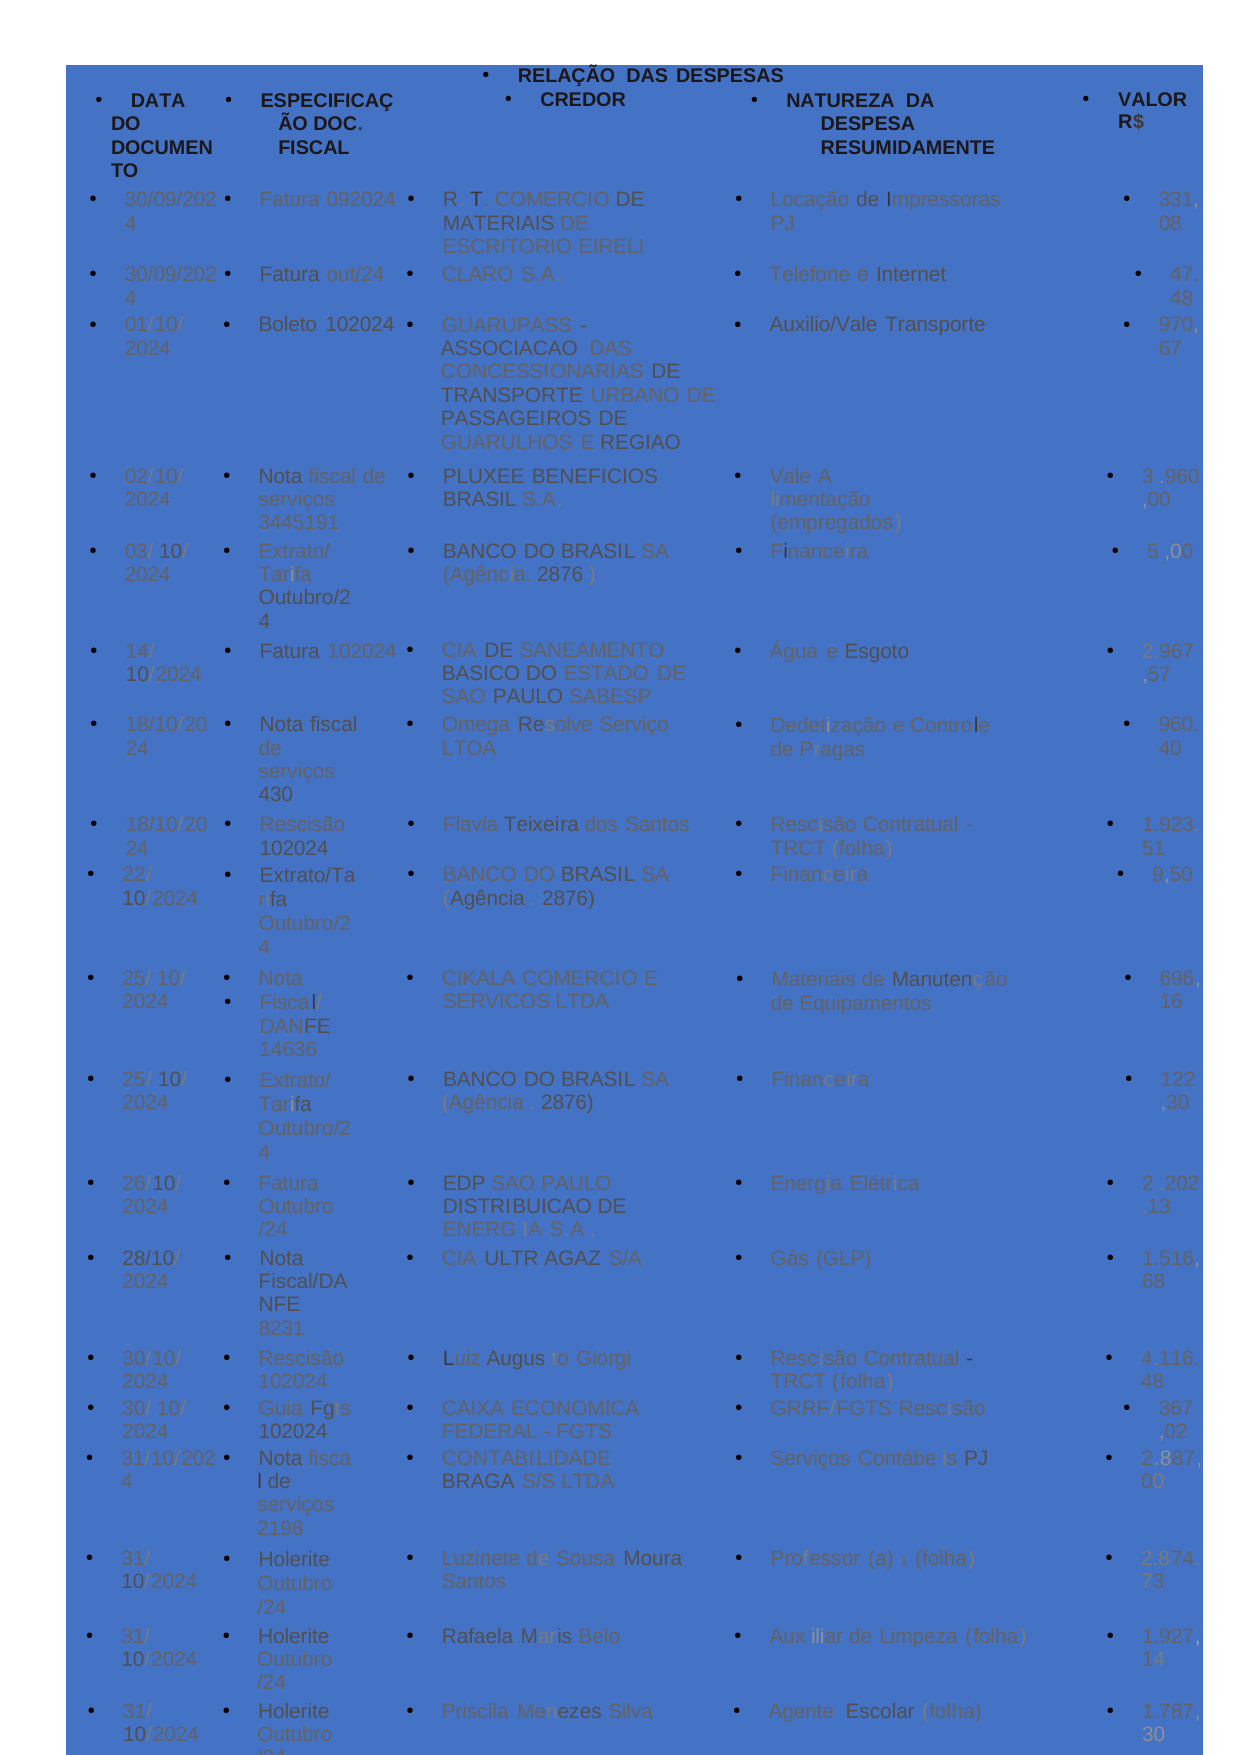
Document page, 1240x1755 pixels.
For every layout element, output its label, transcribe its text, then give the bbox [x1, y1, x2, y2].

table_cell Nota fiscal de serviços 430 [217, 713, 402, 813]
table_cell Priscila Menezes Silva [402, 1699, 730, 1755]
table_cell CLARO S.A. [402, 263, 730, 313]
table_cell PLUXEE BENEFICIOS BRASIL S.A. [402, 465, 730, 540]
table_cell 22/ 10/2024 [66, 863, 217, 967]
table_cell 2.874.73 [1028, 1546, 1203, 1624]
table_cell CIA ULTR AGAZ S/A [402, 1246, 730, 1346]
table_cell DATA DO DOCUMENTO [66, 88, 217, 188]
table_cell 18/10/2024 [66, 713, 217, 813]
table_cell 30/09/2024 [66, 188, 217, 263]
table_cell Rescisão Contratual - TRCT (folha) [730, 1346, 1028, 1396]
table_cell Dedetização e Controle de Pragas [730, 713, 1028, 813]
table_cell 4.116.48 [1028, 1346, 1203, 1396]
table_cell Professor (a) 1 (folha) [730, 1546, 1028, 1624]
table_cell 30/09/2024 [66, 263, 217, 313]
table_cell Auxilio/Vale Transporte [730, 313, 1028, 465]
table_cell BANCO DO BRASIL SA (Agência . 2876) [402, 863, 730, 967]
table_cell Luzinete de Sousa Moura Santos [402, 1546, 730, 1624]
table_cell 1.923.51 [1028, 813, 1203, 863]
table_cell Nota fisca l de serviços 2198 [217, 1446, 402, 1546]
table_cell CIA DE SANEAMENTO BASICO DO ESTADO DE SAO PAULO SABESP [402, 640, 730, 713]
table_cell 960.40 [1028, 713, 1203, 813]
table_cell 696,16 [1028, 967, 1203, 1068]
table_cell 2 .202 .13 [1028, 1171, 1203, 1246]
table_cell Fatura Outubro/24 [217, 1171, 402, 1246]
table_cell 1.787,30 [1028, 1699, 1203, 1755]
table_cell 02/10/ 2024 [66, 465, 217, 540]
table_cell VALOR R$ [1028, 88, 1203, 188]
table_cell CIKALA COMERCIO E SERVICOS LTDA [402, 967, 730, 1068]
table_cell 31/ 10/2024 [66, 1624, 217, 1699]
table_cell Luiz Augus to Giorgi [402, 1346, 730, 1396]
table_cell 01/10/ 2024 [66, 313, 217, 465]
table_cell Financeira [730, 540, 1028, 640]
table_cell Telefone e Internet [730, 263, 1028, 313]
table_cell Holerite Outubro/24 [217, 1546, 402, 1624]
table_cell R. T. COMERCIO DE MATERIAIS DE ESCRITORIO EIRELI [402, 188, 730, 263]
table_cell Financeira [730, 1068, 1028, 1171]
table_cell Guia Fgts 102024 [217, 1396, 402, 1446]
table_cell Rescisão Contratual - TRCT (folha) [730, 813, 1028, 863]
table_cell Nota fiscal de serviços 3445191 [217, 465, 402, 540]
table_cell 28/10/ 2024 [66, 1246, 217, 1346]
table_cell Rafaela Maris Belo [402, 1624, 730, 1699]
table_cell Holerite Outubro/24 [217, 1624, 402, 1699]
table_cell CREDOR [402, 88, 730, 188]
table_cell Aux iliar de Limpeza (folha) [730, 1624, 1028, 1699]
table_cell BANCO DO BRASIL SA (Agência. 2876 ) [402, 540, 730, 640]
table_cell 25/ 10/ 2024 [66, 1068, 217, 1171]
table_cell Fatura 092024 [217, 188, 402, 263]
table_cell 970,67 [1028, 313, 1203, 465]
table_cell ESPECIFICAÇÃO DOC. FISCAL [217, 88, 402, 188]
table_cell 25/ 10/ 2024 [66, 967, 217, 1068]
table_cell EDP SAO PAULO DISTRIBUICAO DE ENERG IA S.A . [402, 1171, 730, 1246]
table_cell Fatura 102024 [217, 640, 402, 713]
table_cell 9,50 [1028, 863, 1203, 967]
table_cell Extrato/Tarifa Outubro/24 [217, 1068, 402, 1171]
table_cell Nota Fiscal/DANFE 14636 [217, 967, 402, 1068]
table_cell 31/ 10/2024 [66, 1546, 217, 1624]
table_cell 31/ 10/2024 [66, 1699, 217, 1755]
table_cell Holerite Outubro/24 [217, 1699, 402, 1755]
table_cell CAIXA ECONOMICA FEDERAL - FGTS [402, 1396, 730, 1446]
table_cell 122 ,30 [1028, 1068, 1203, 1171]
table_cell CONTABILIDADE BRAGA S/S LTDA [402, 1446, 730, 1546]
table_cell Rescisão 102024 [217, 813, 402, 863]
table_cell GUARUPASS - ASSOCIACAO DAS CONCESSIONARIAS DE TRANSPORTE URBANO DE PASSAGEIROS DE GUARULHOS E REGIAO [402, 313, 730, 465]
table_cell Omega Resolve Serviço LTOA [402, 713, 730, 813]
table_cell 2.887,00 [1028, 1446, 1203, 1546]
table_cell Serviços Contábe is PJ [730, 1446, 1028, 1546]
table_cell Gás (GLP) [730, 1246, 1028, 1346]
table_cell Locação de Impressoras PJ [730, 188, 1028, 263]
table_cell 47.48 [1028, 263, 1203, 313]
table_cell BANCO DO BRASIL SA (Agência . 2876) [402, 1068, 730, 1171]
table_cell Água e Esgoto [730, 640, 1028, 713]
table_header RELAÇÃO DAS DESPESAS [66, 65, 1203, 88]
table_cell 367 ,02 [1028, 1396, 1203, 1446]
table_cell Vale A limentação (empregados) [730, 465, 1028, 540]
table_cell Financeira [730, 863, 1028, 967]
table_cell Extrato/Ta rifa Outubro/24 [217, 863, 402, 967]
table_cell 03/ 10/ 2024 [66, 540, 217, 640]
table_cell 18/10/2024 [66, 813, 217, 863]
table_cell 2.967 ,57 [1028, 640, 1203, 713]
table_cell 1.927,14 [1028, 1624, 1203, 1699]
table_cell 26/10/ 2024 [66, 1171, 217, 1246]
table_cell Energia Elétrica [730, 1171, 1028, 1246]
table_cell Fatura out/24 [217, 263, 402, 313]
table_cell Rescisão 102024 [217, 1346, 402, 1396]
table_cell 30/ 10/ 2024 [66, 1396, 217, 1446]
table_cell NATUREZA DA DESPESA RESUMIDAMENTE [730, 88, 1028, 188]
table_cell Extrato/Tarifa Outubro/24 [217, 540, 402, 640]
table_cell 31/10/2024 [66, 1446, 217, 1546]
table_cell Flavia Teixeira dos Santos [402, 813, 730, 863]
table_cell 30/10/ 2024 [66, 1346, 217, 1396]
table_cell Nota Fiscal/DANFE 8231 [217, 1246, 402, 1346]
table_cell GRRF/FGTS Rescisão [730, 1396, 1028, 1446]
table_cell Materiais de Manutenção de Equipamentos [730, 967, 1028, 1068]
table_cell 14/ 10/2024 [66, 640, 217, 713]
table_cell 1.516,68 [1028, 1246, 1203, 1346]
table_cell 3 .960,00 [1028, 465, 1203, 540]
table_cell 331,08 [1028, 188, 1203, 263]
table_cell Agente Escolar (folha) [730, 1699, 1028, 1755]
table_cell 5 ,00 [1028, 540, 1203, 640]
table_cell Boleto 102024 [217, 313, 402, 465]
